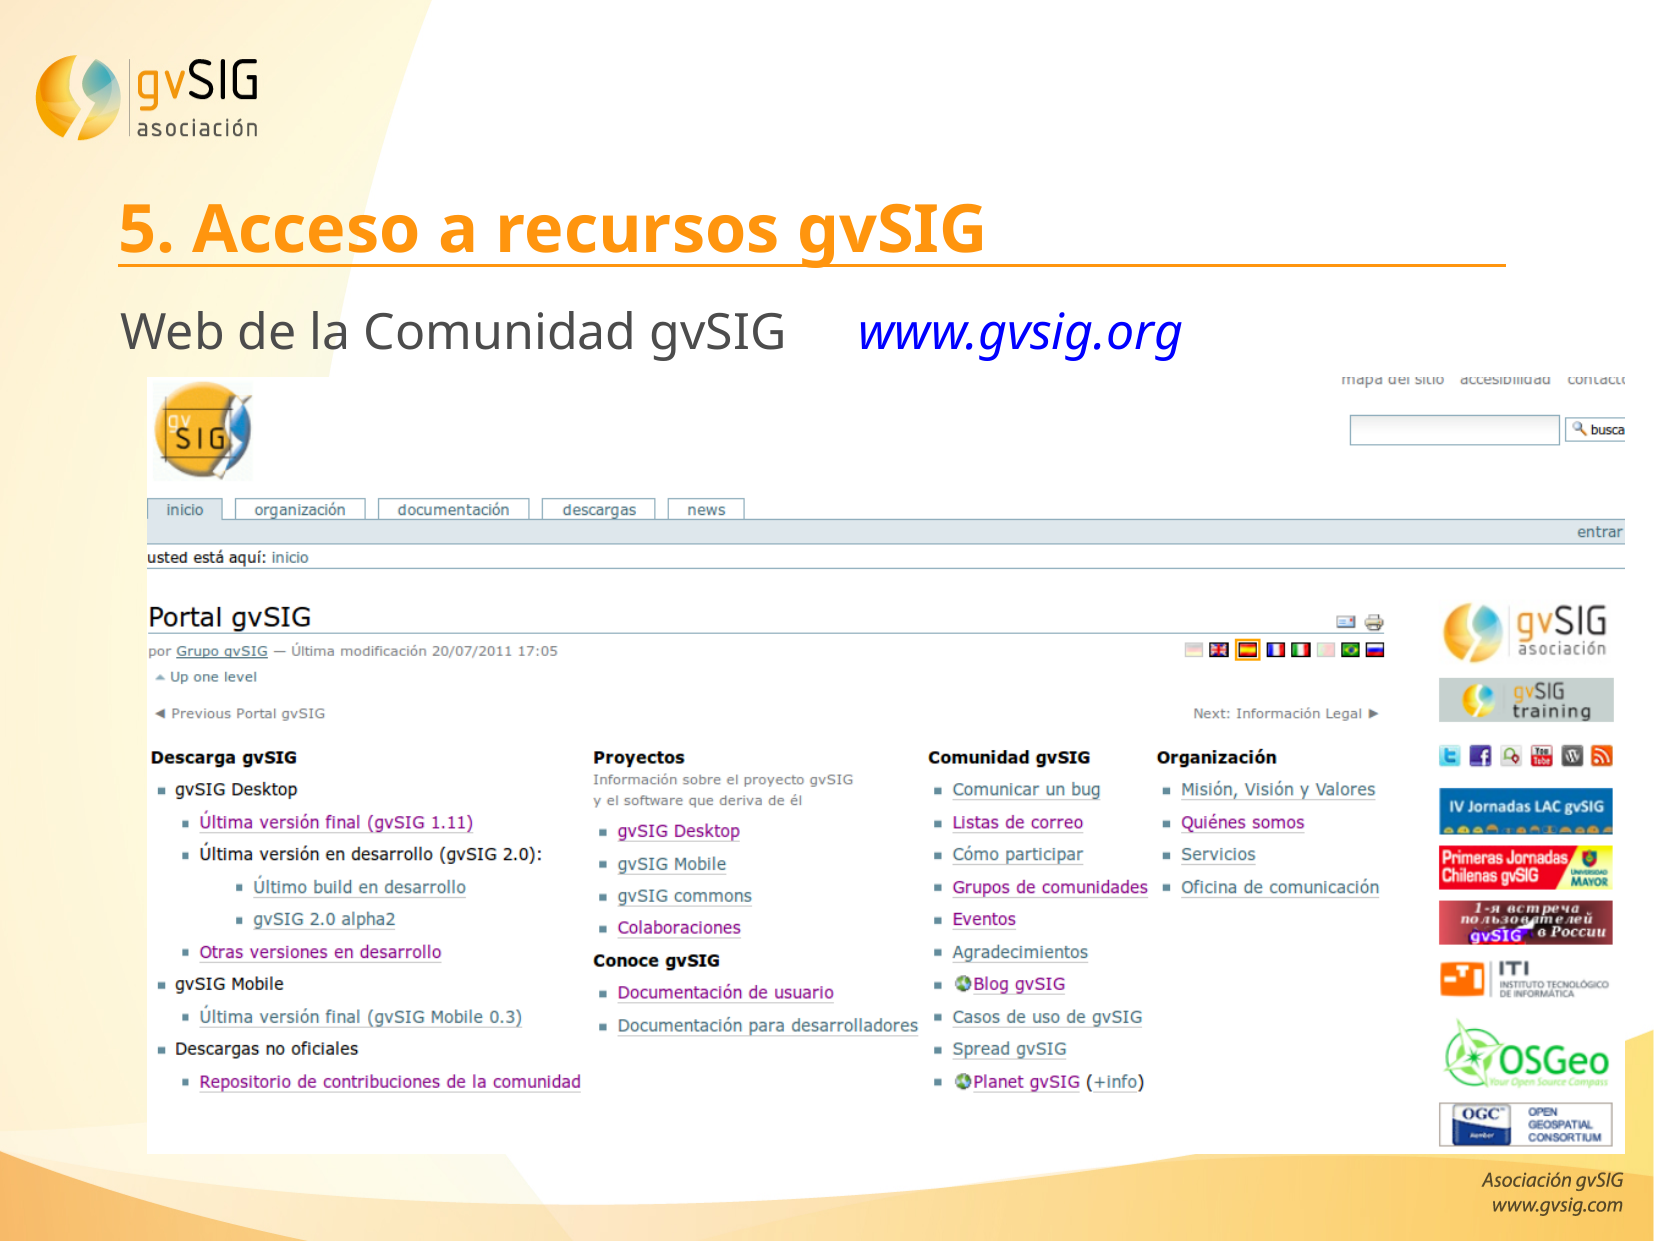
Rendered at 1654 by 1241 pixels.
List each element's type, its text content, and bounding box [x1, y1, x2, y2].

text_box Web de la Comunidad gvSIG www.gvsig.org [120, 272, 1654, 389]
title 5. Acceso a recursos gvSIG [118, 177, 1607, 276]
picture [0, 0, 1654, 1241]
